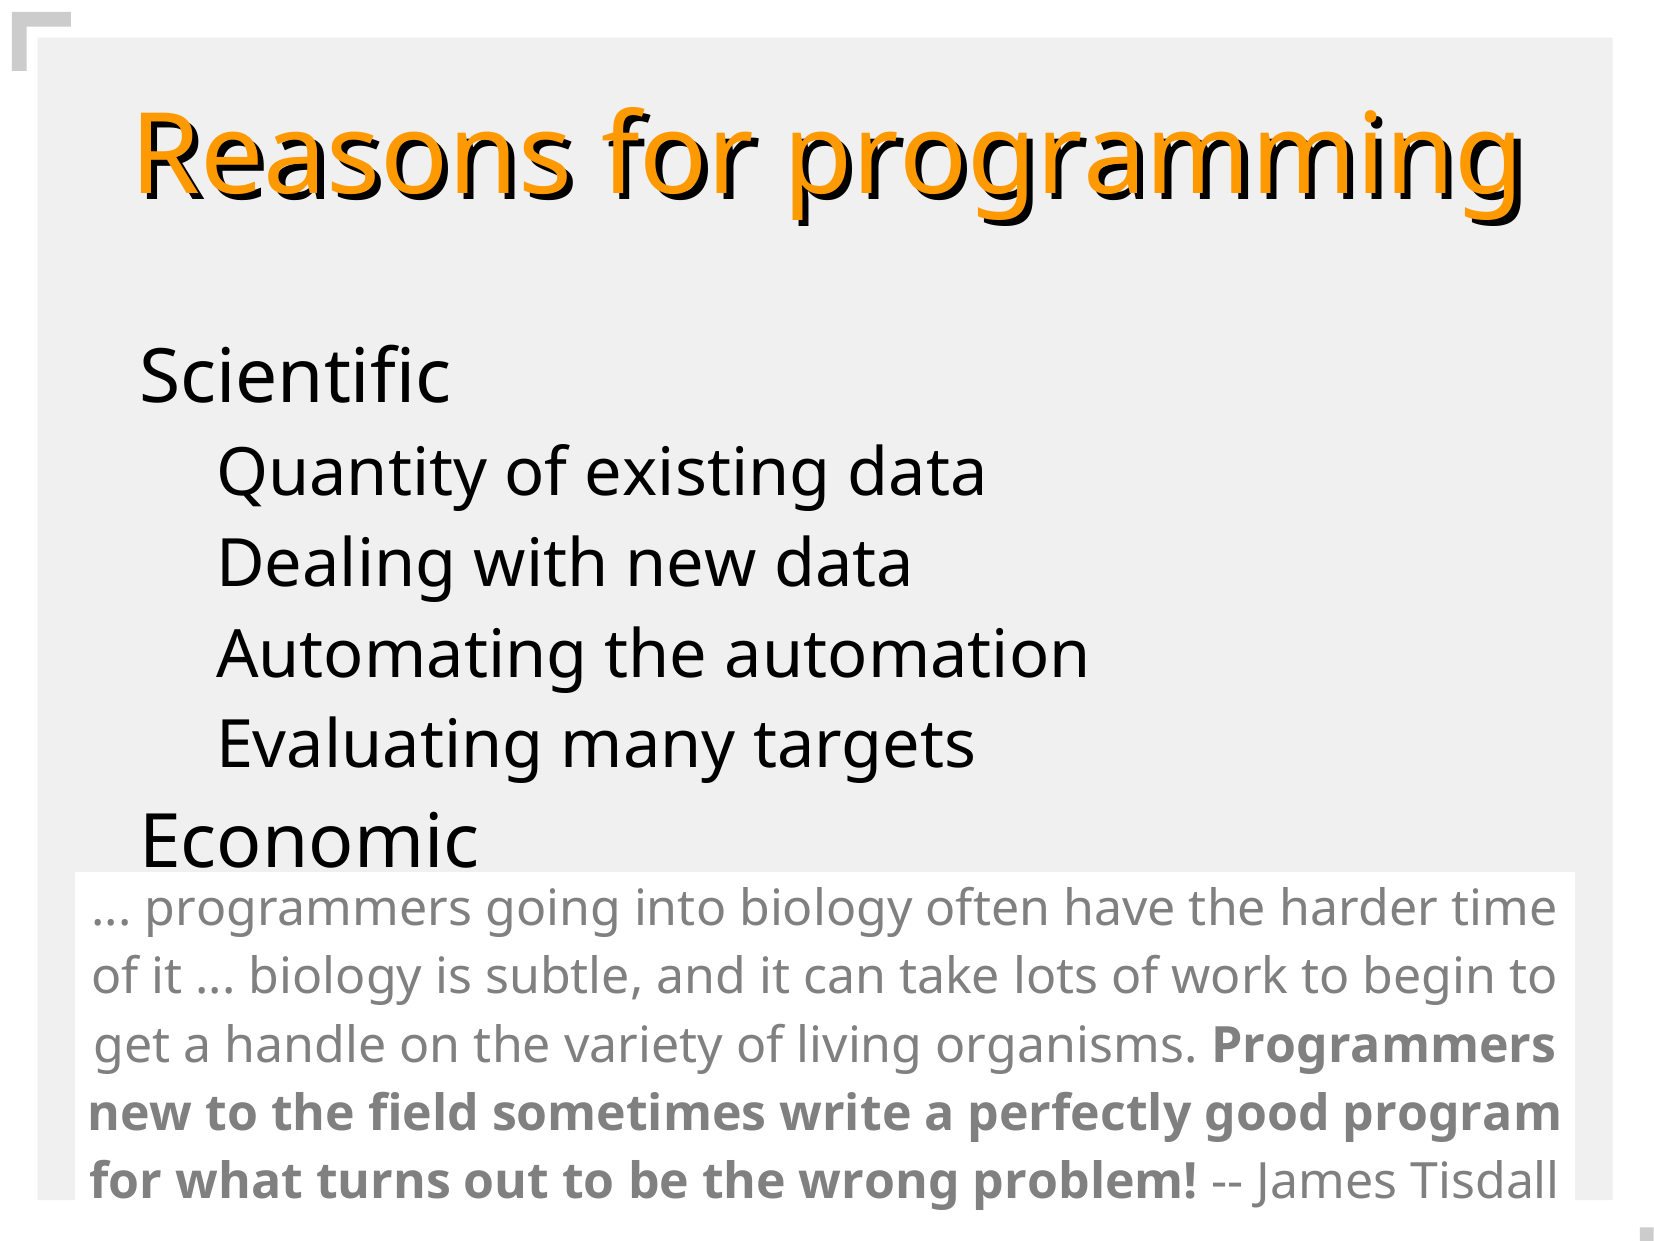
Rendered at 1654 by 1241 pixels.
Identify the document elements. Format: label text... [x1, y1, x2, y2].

text_box ... programmers going into biology often have the harder time of it ... biology is subtle, and it can take lots of work to begin to get a handle on the variety of living organisms. Programmers new to the field sometimes write a perfectly good program for what turns out to be the wrong problem! -- James Tisdall [75, 872, 1576, 1163]
list Scientific Quantity of existing data Dealing with new data Automating the automation Evaluating many targets Economic [121, 322, 1561, 872]
title Reasons for programming [121, 46, 1534, 254]
